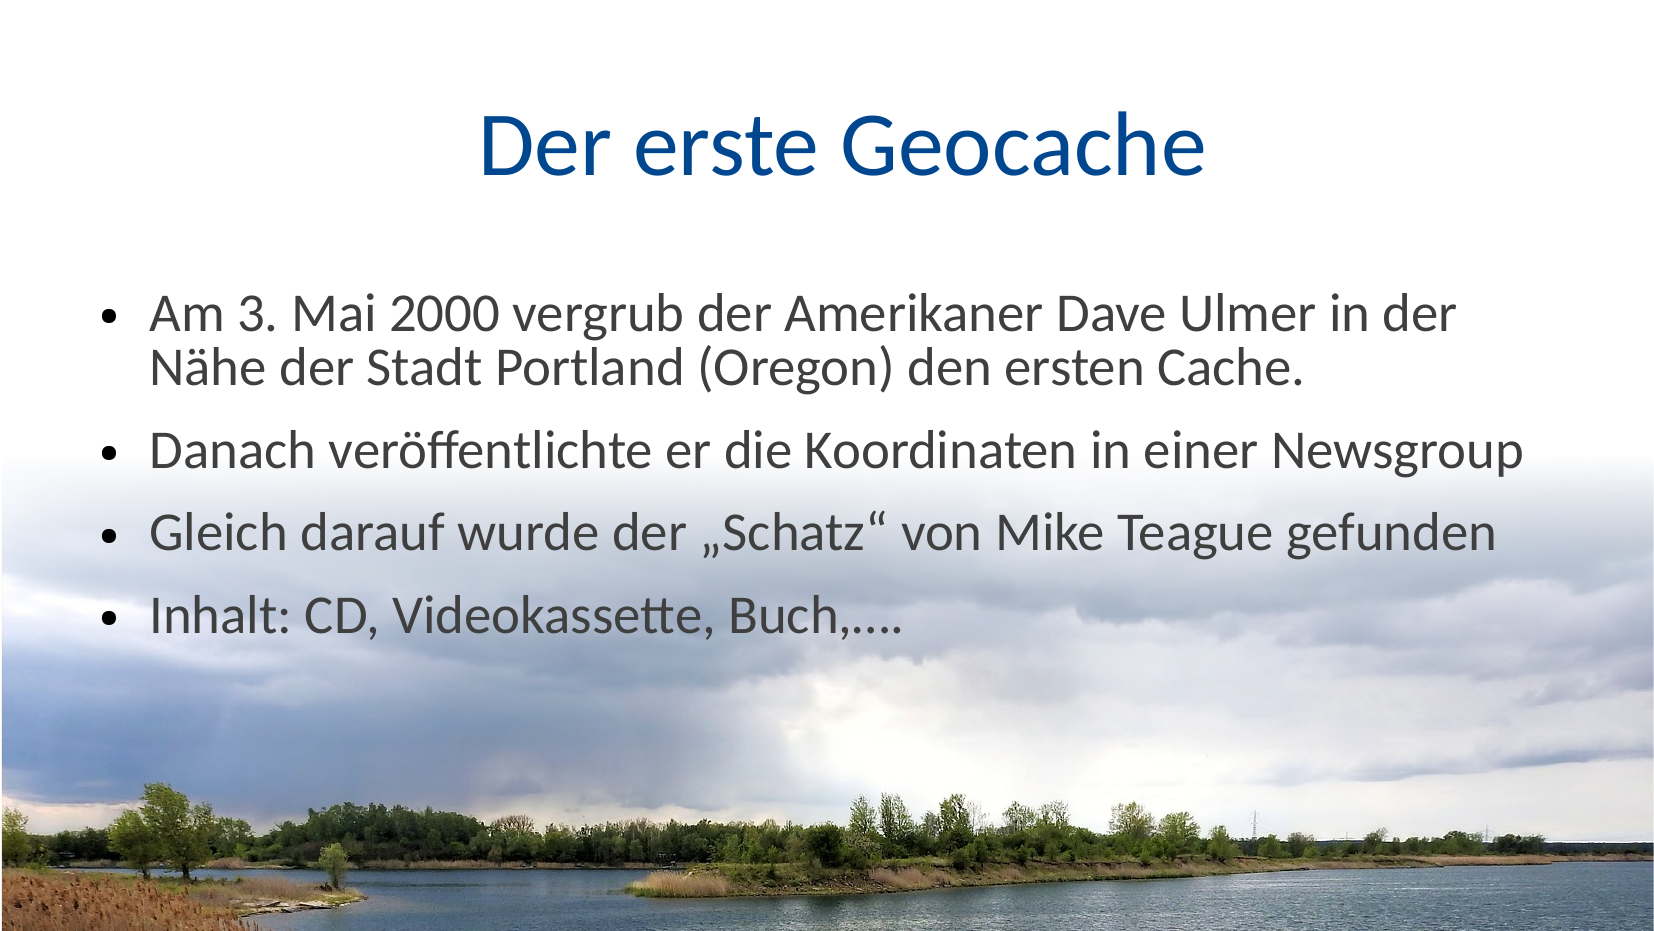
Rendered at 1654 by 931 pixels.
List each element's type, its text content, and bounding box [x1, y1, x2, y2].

list Am 3. Mai 2000 vergrub der Amerikaner Dave Ulmer in der Nähe der Stadt Portland (Oregon) den ersten Cache. Danach veröffentlichte er die Koordinaten in einer Newsgroup Gleich darauf wurde der „Schatz“ von Mike Teague gefunden Inhalt: CD, Videokassette, Buch,…. [82, 290, 1538, 733]
picture [1, 454, 1654, 931]
title Der erste Geocache [82, 49, 1571, 257]
